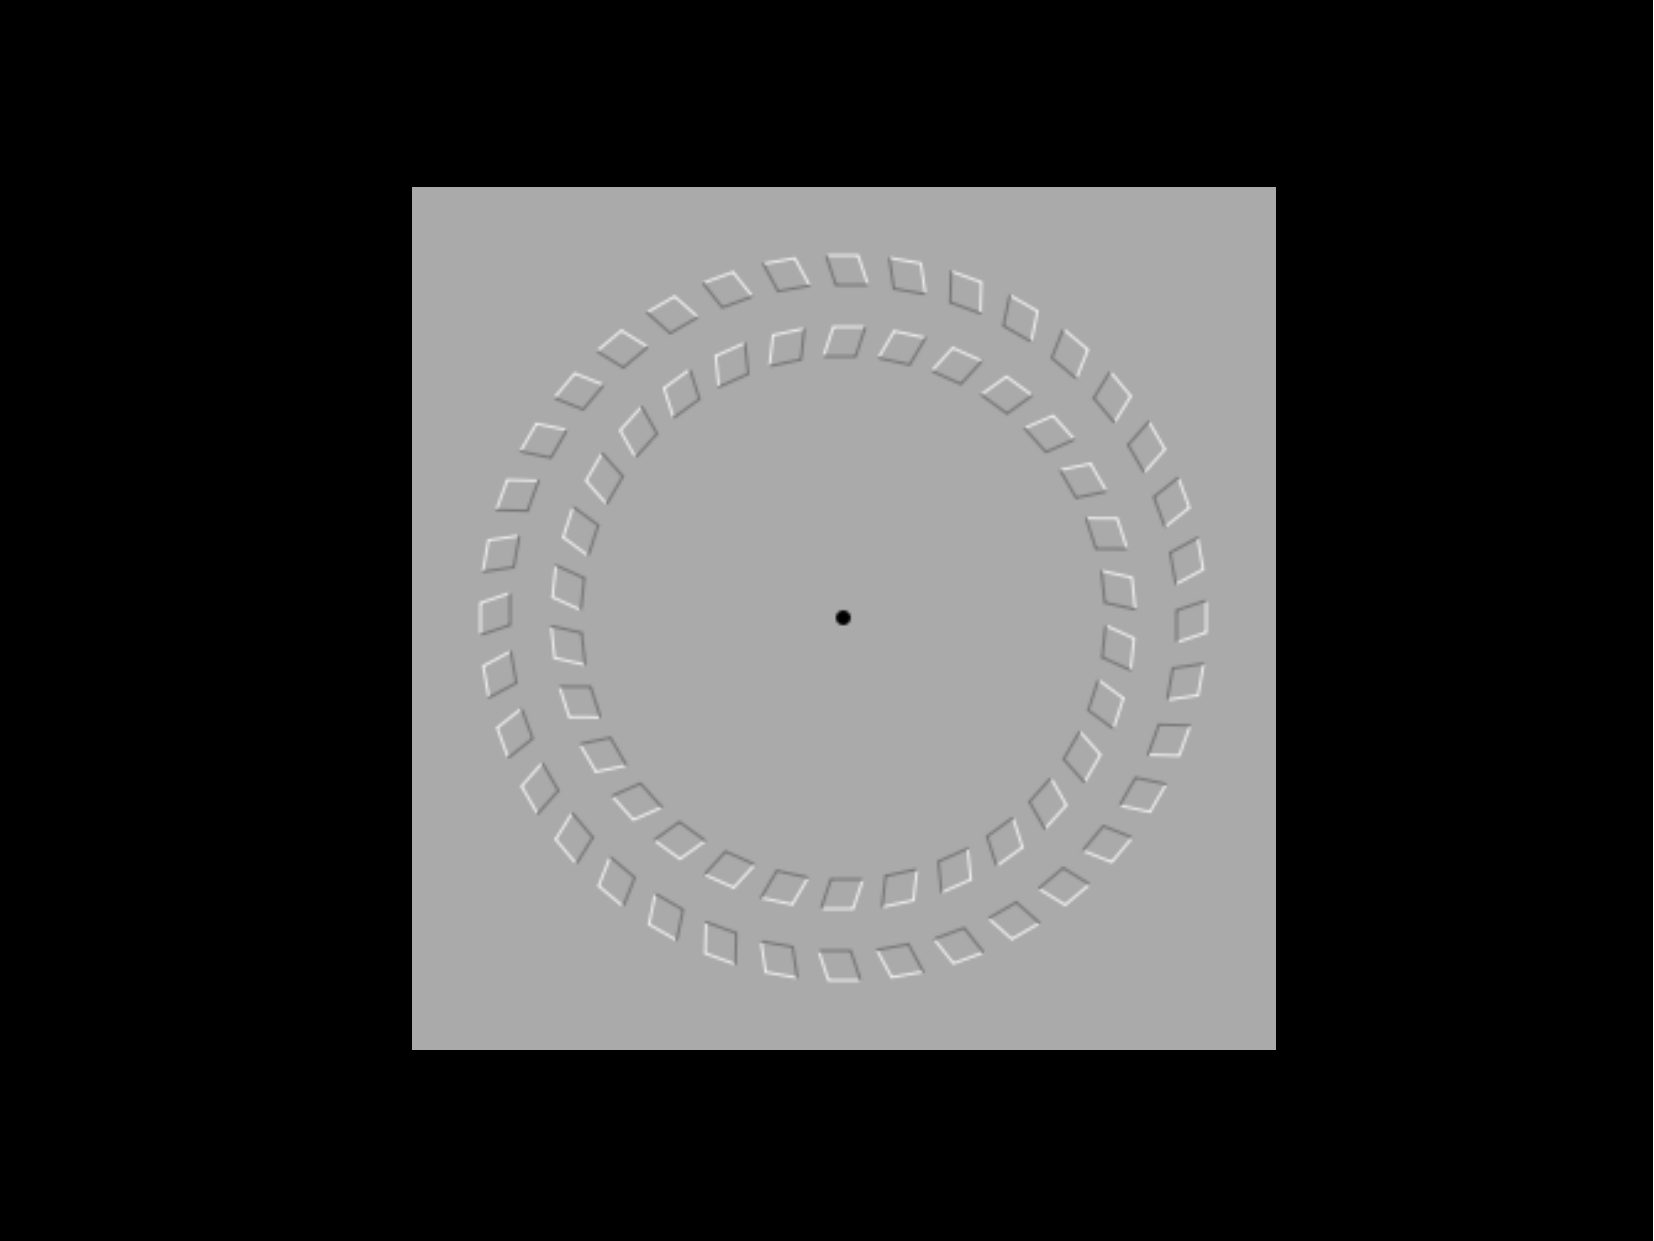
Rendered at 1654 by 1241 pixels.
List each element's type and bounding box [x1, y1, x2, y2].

picture [412, 187, 1276, 1051]
